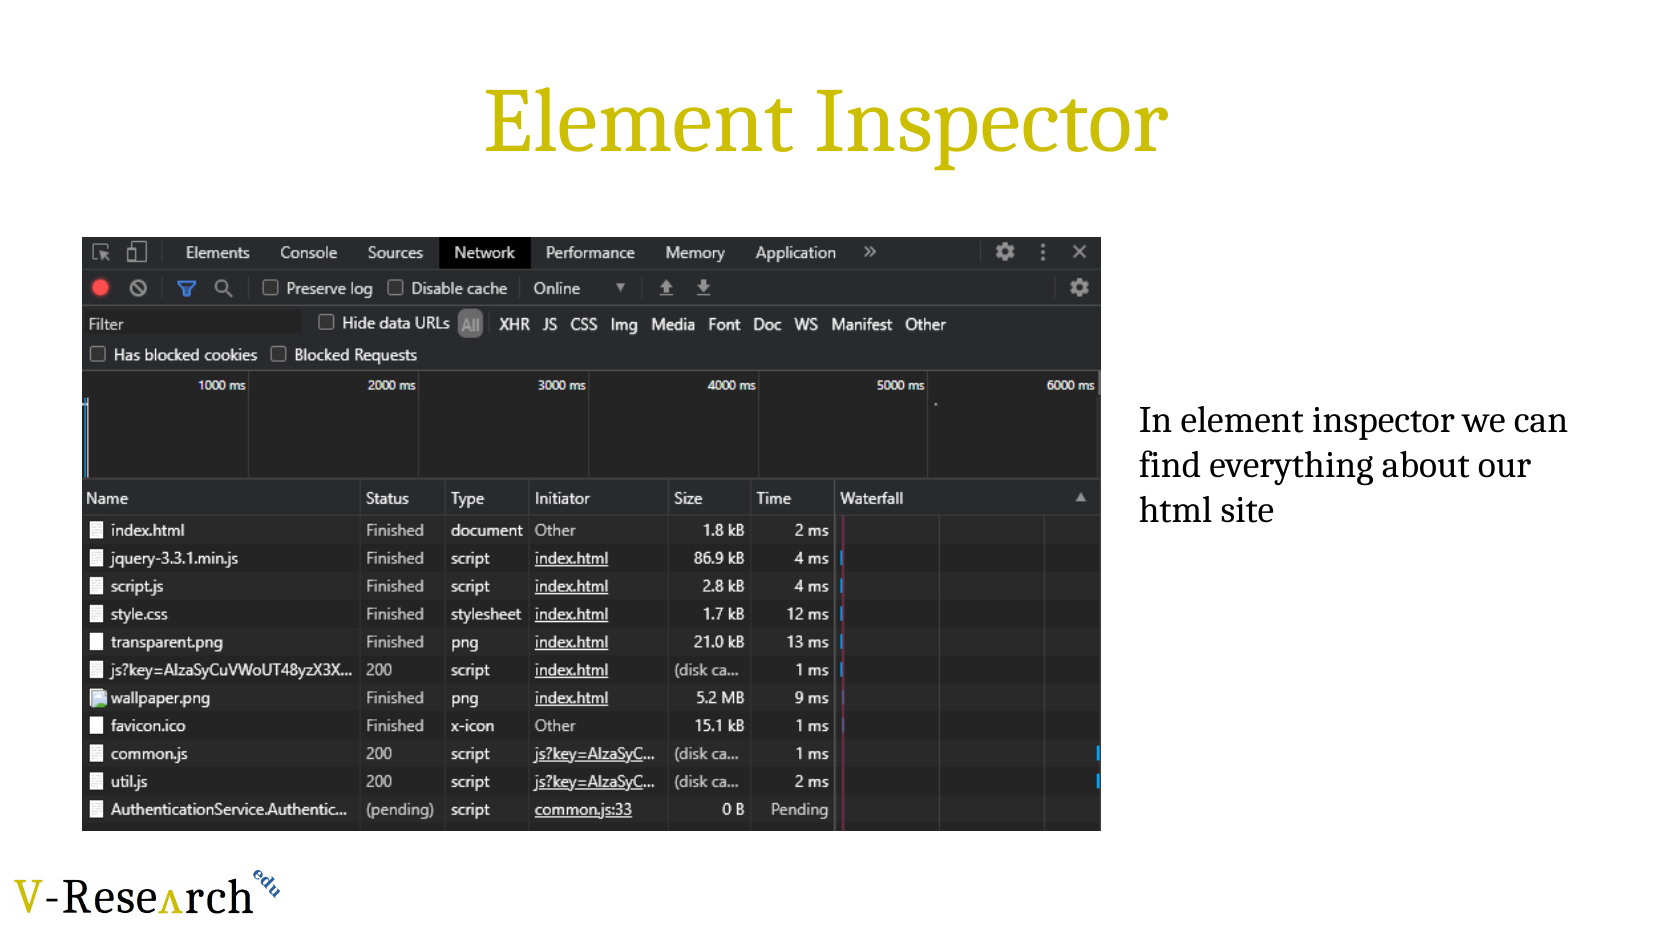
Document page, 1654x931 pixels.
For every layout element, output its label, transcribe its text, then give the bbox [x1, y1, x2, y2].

text_box In element inspector we can find everything about our html site [1138, 395, 1571, 535]
picture [11, 876, 255, 916]
title Element Inspector [82, 37, 1571, 193]
text_box edu [222, 847, 333, 931]
picture [82, 237, 1101, 831]
